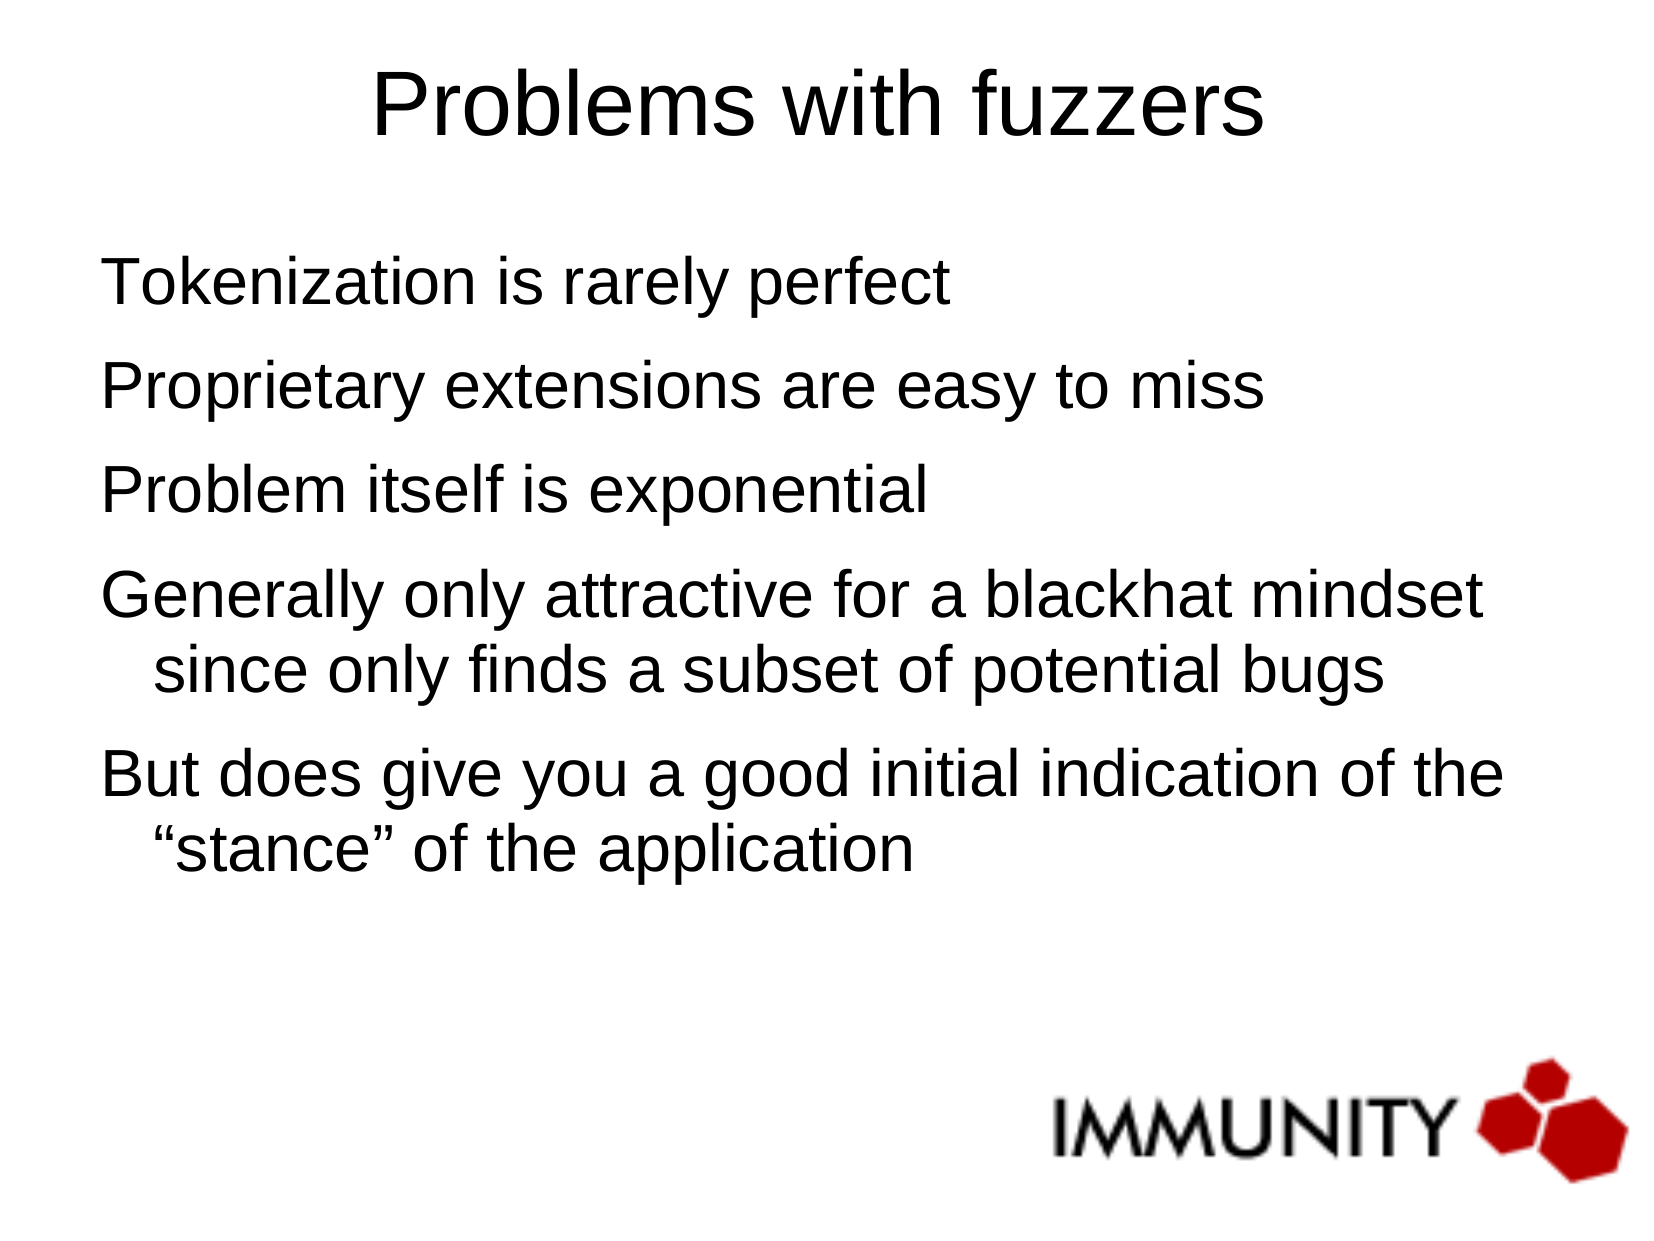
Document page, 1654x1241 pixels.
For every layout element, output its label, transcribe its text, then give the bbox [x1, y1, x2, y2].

list Tokenization is rarely perfect Proprietary extensions are easy to miss Problem itself is exponential Generally only attractive for a blackhat mindset since only finds a subset of potential bugs But does give you a good initial indication of the “stance” of the application [82, 243, 1571, 1109]
picture [1006, 1017, 1654, 1241]
title Problems with fuzzers [75, 0, 1564, 208]
